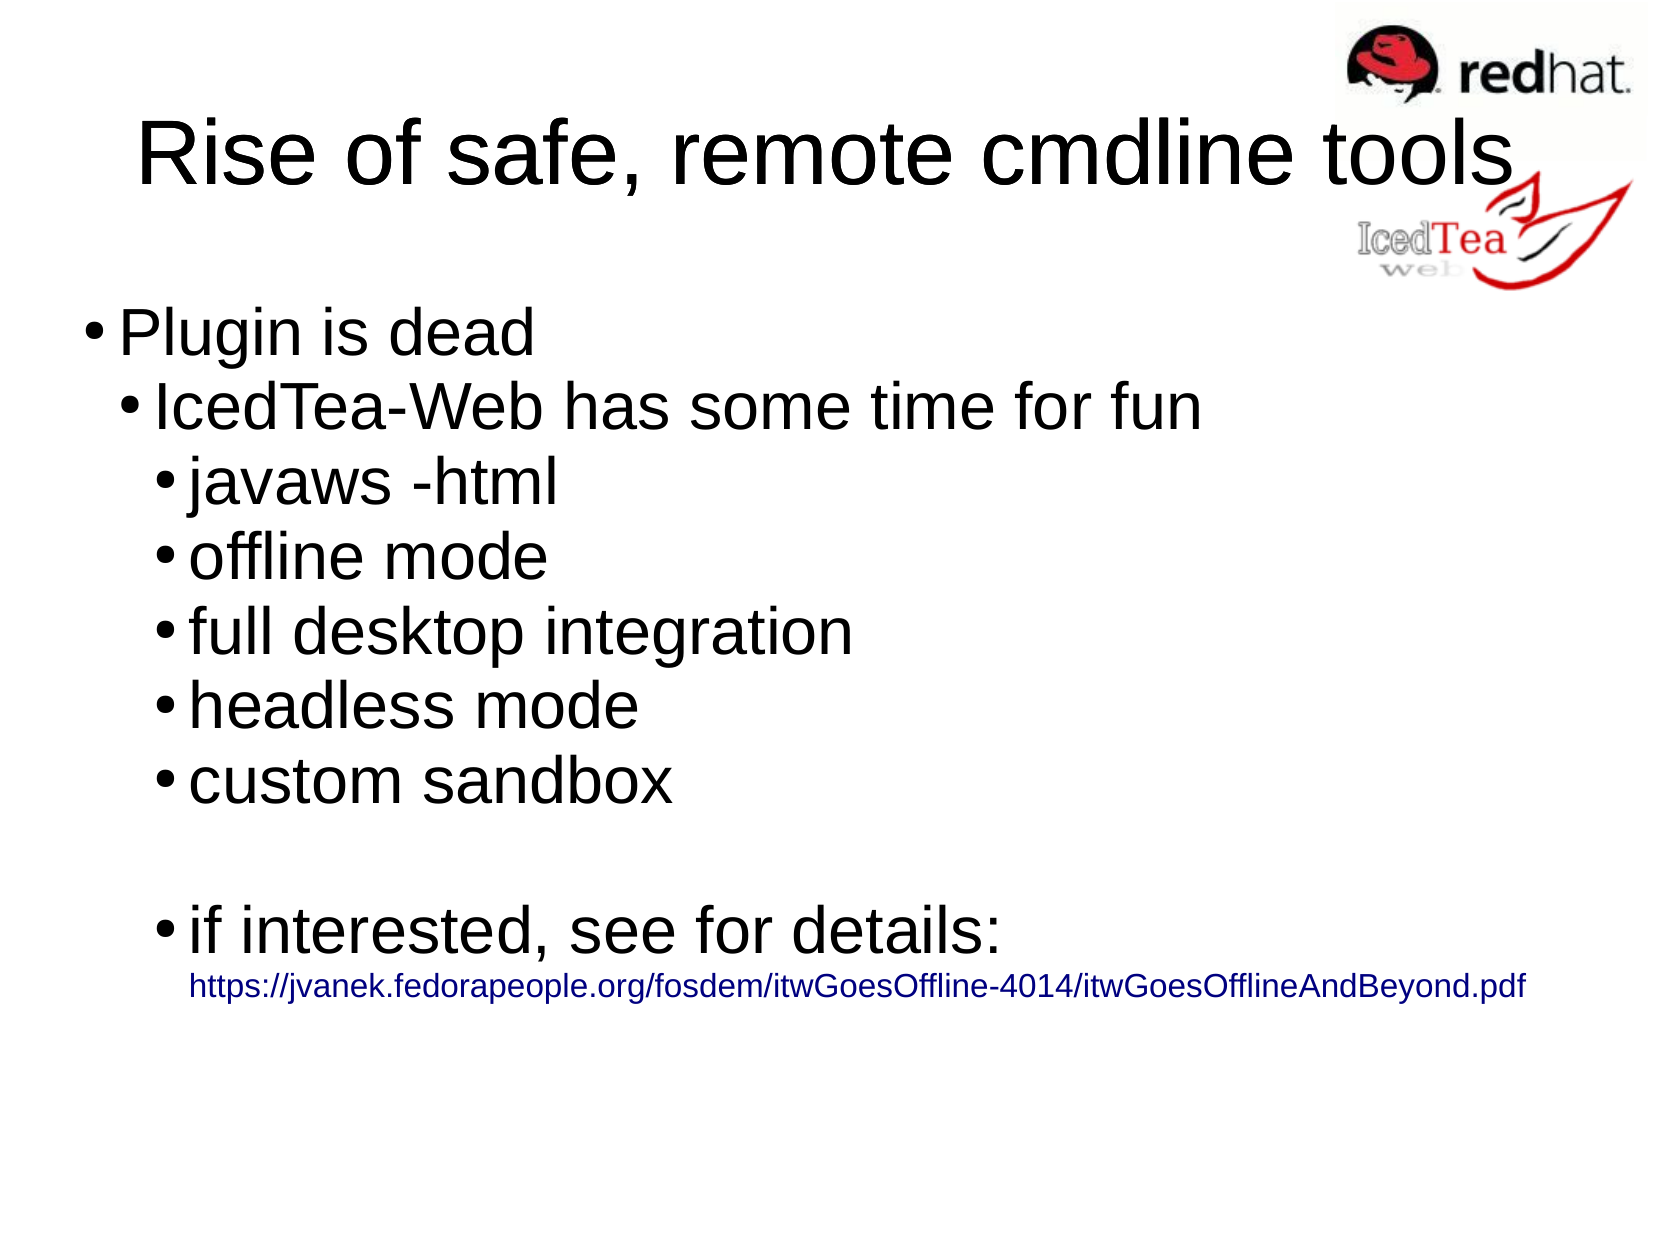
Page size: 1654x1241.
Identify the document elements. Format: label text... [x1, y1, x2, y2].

picture [1335, 2, 1648, 316]
title Rise of safe, remote cmdline tools [82, 49, 1571, 257]
subtitle Plugin is dead IcedTea-Web has some time for fun javaws -html offline mode full desktop integration headless mode custom sandbox if interested, see for details: https://jvanek.fedorapeople.org/fosdem/itwGoesOffline-4014/itwGoesOfflineAndBeyond.pdf [82, 290, 1571, 1010]
